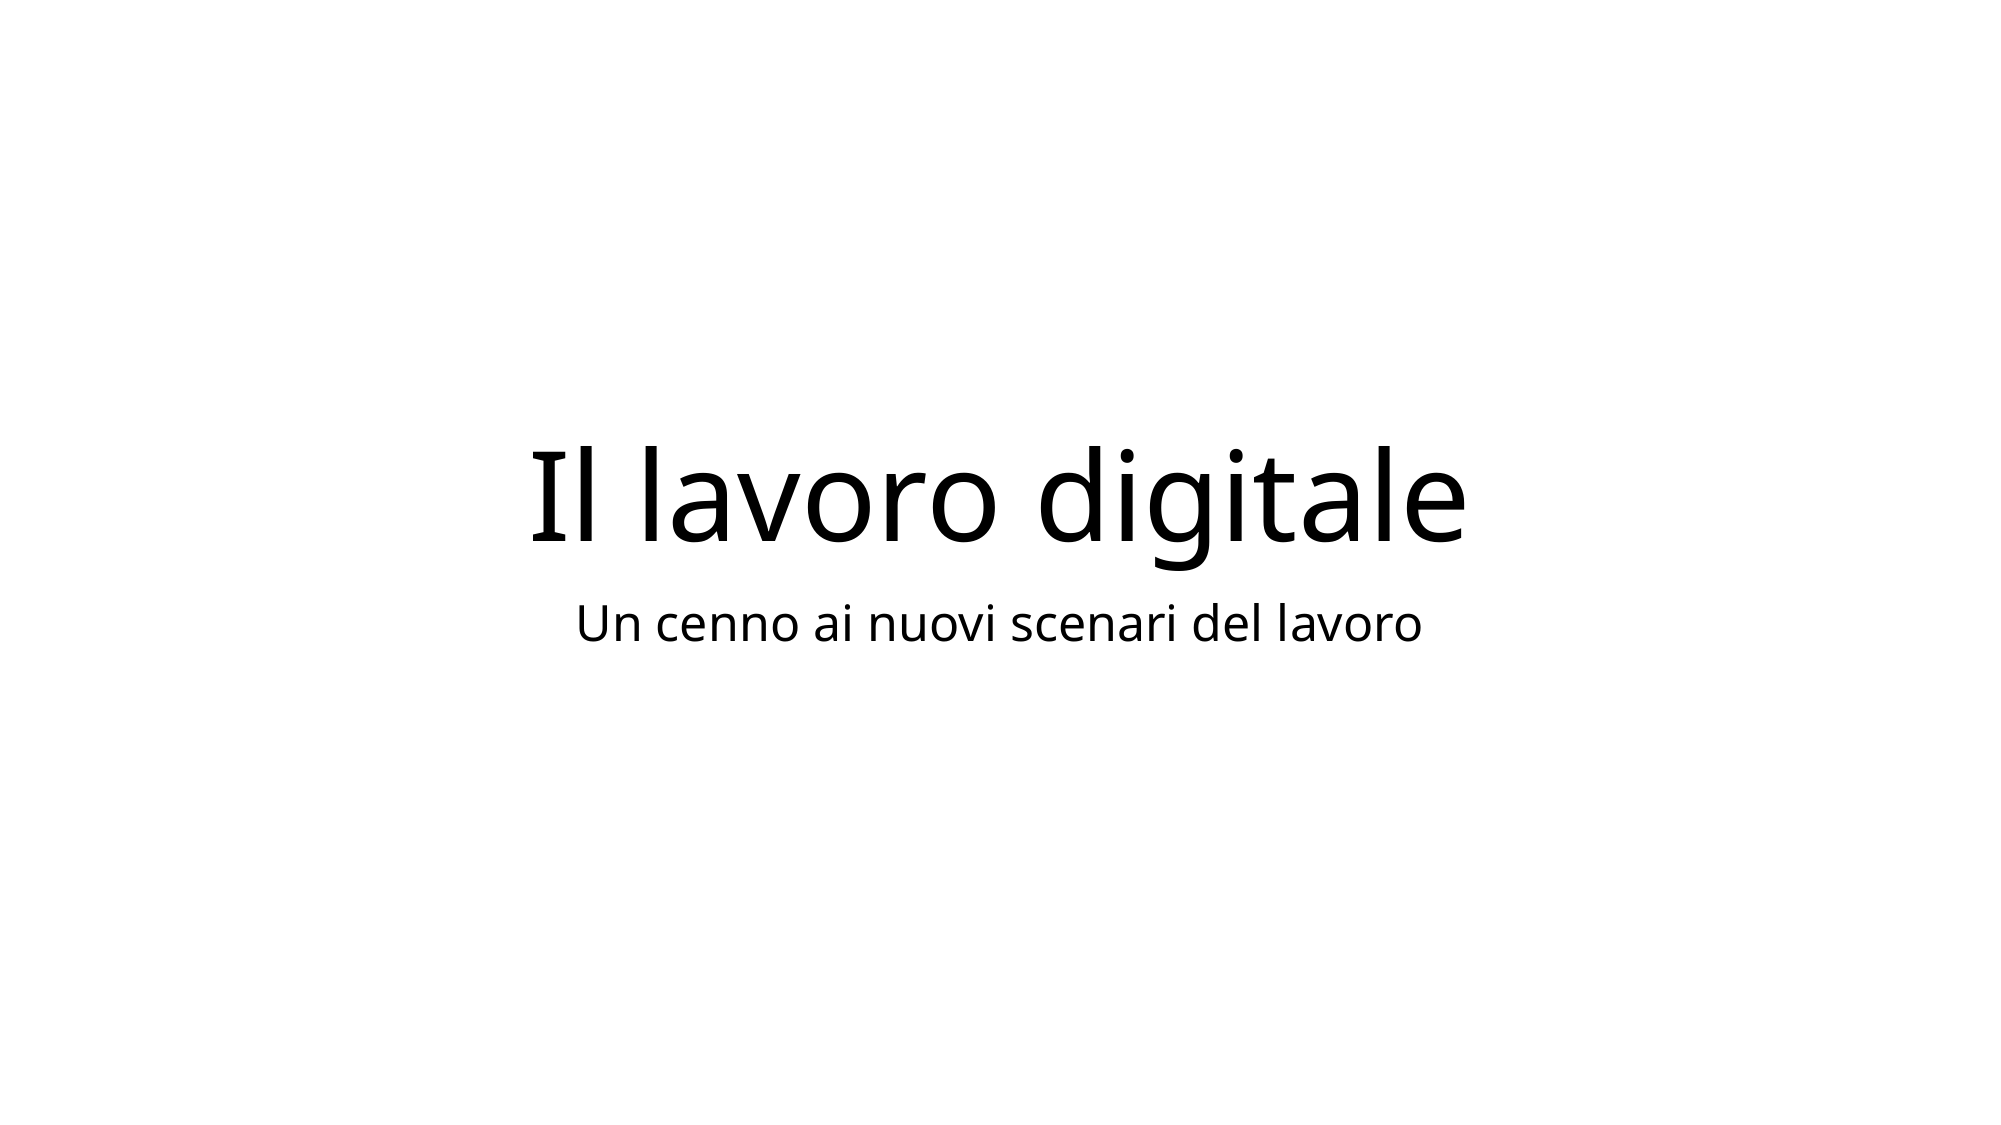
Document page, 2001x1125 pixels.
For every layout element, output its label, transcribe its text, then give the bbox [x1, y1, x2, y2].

subtitle Un cenno ai nuovi scenari del lavoro [249, 590, 1750, 863]
title Il lavoro digitale [249, 184, 1750, 576]
